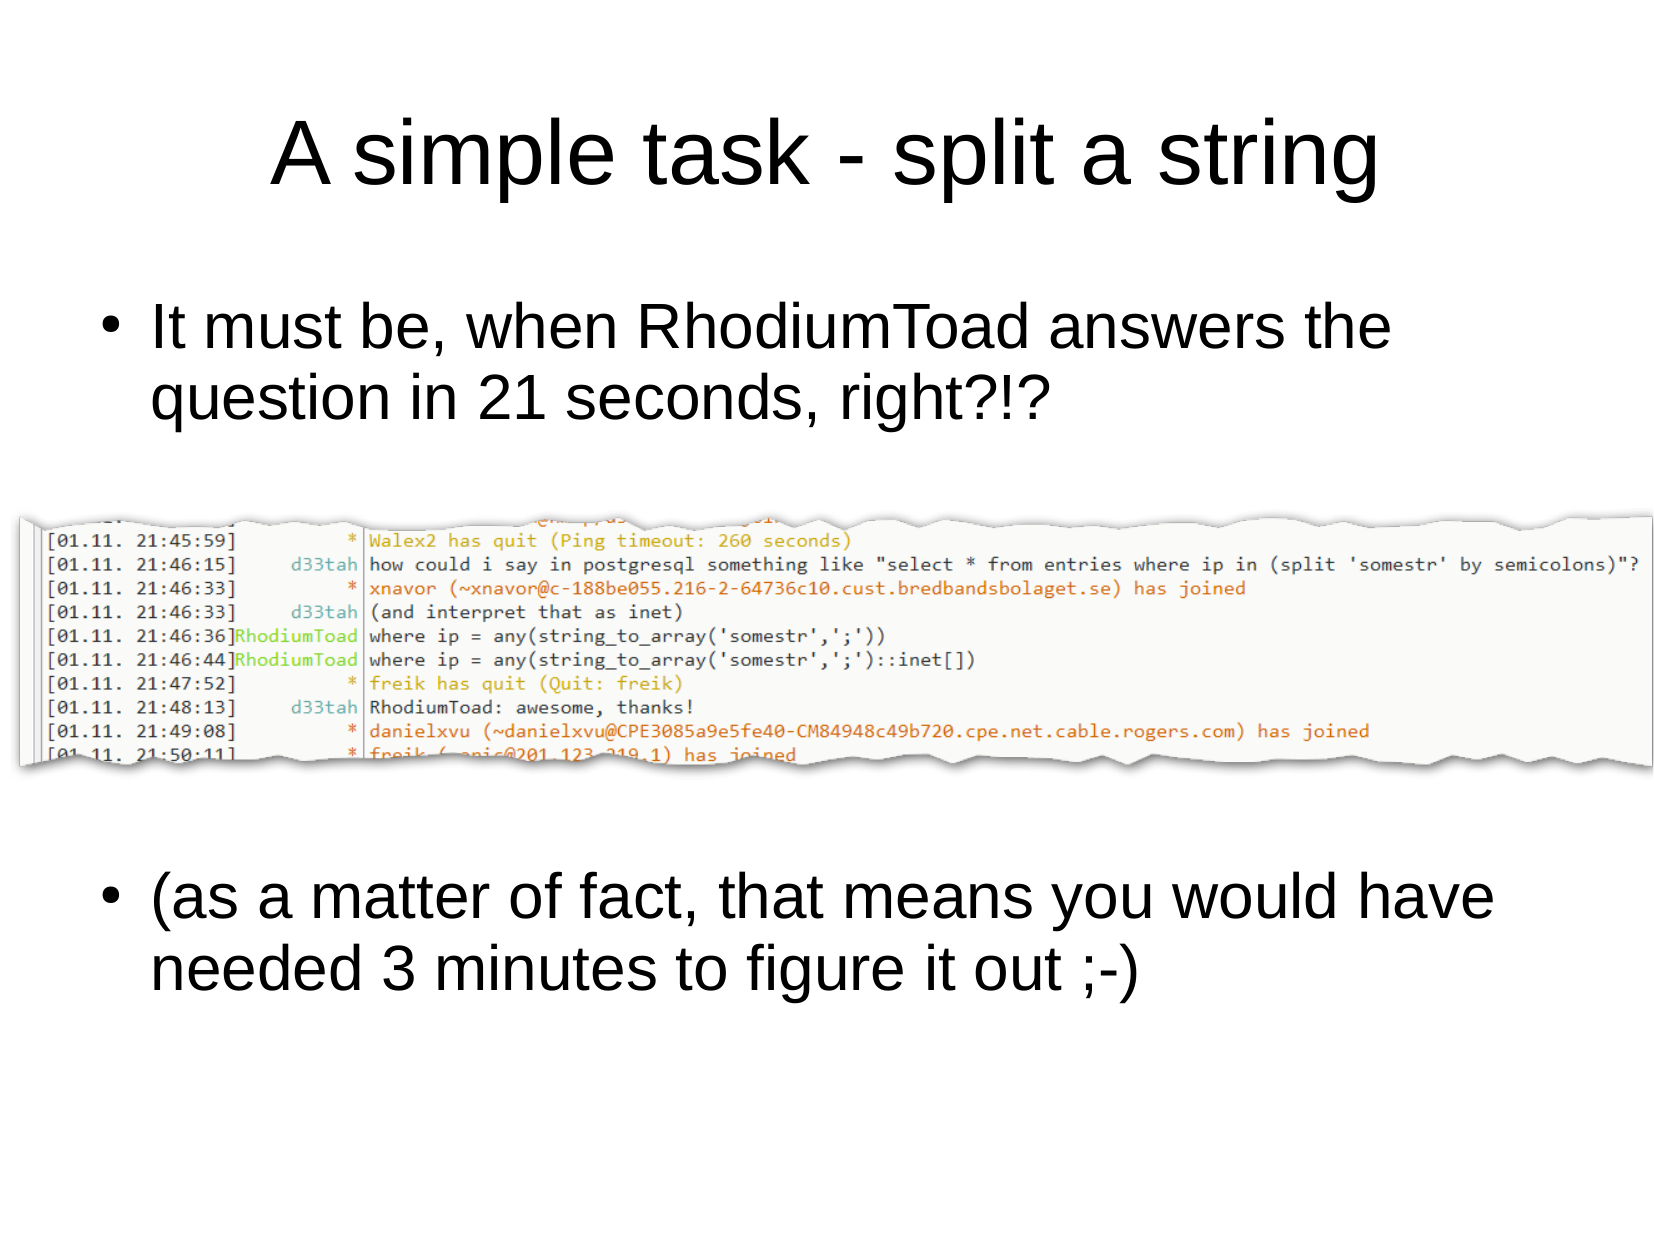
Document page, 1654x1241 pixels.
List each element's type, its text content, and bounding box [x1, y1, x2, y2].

picture [11, 508, 1654, 780]
list It must be, when RhodiumToad answers the question in 21 seconds, right?!? (as a matter of fact, that means you would have needed 3 minutes to figure it out ;-) [82, 780, 1571, 1010]
title A simple task - split a string [82, 49, 1571, 257]
list It must be, when RhodiumToad answers the question in 21 seconds, right?!? (as a matter of fact, that means you would have needed 3 minutes to figure it out ;-) [82, 290, 1571, 508]
